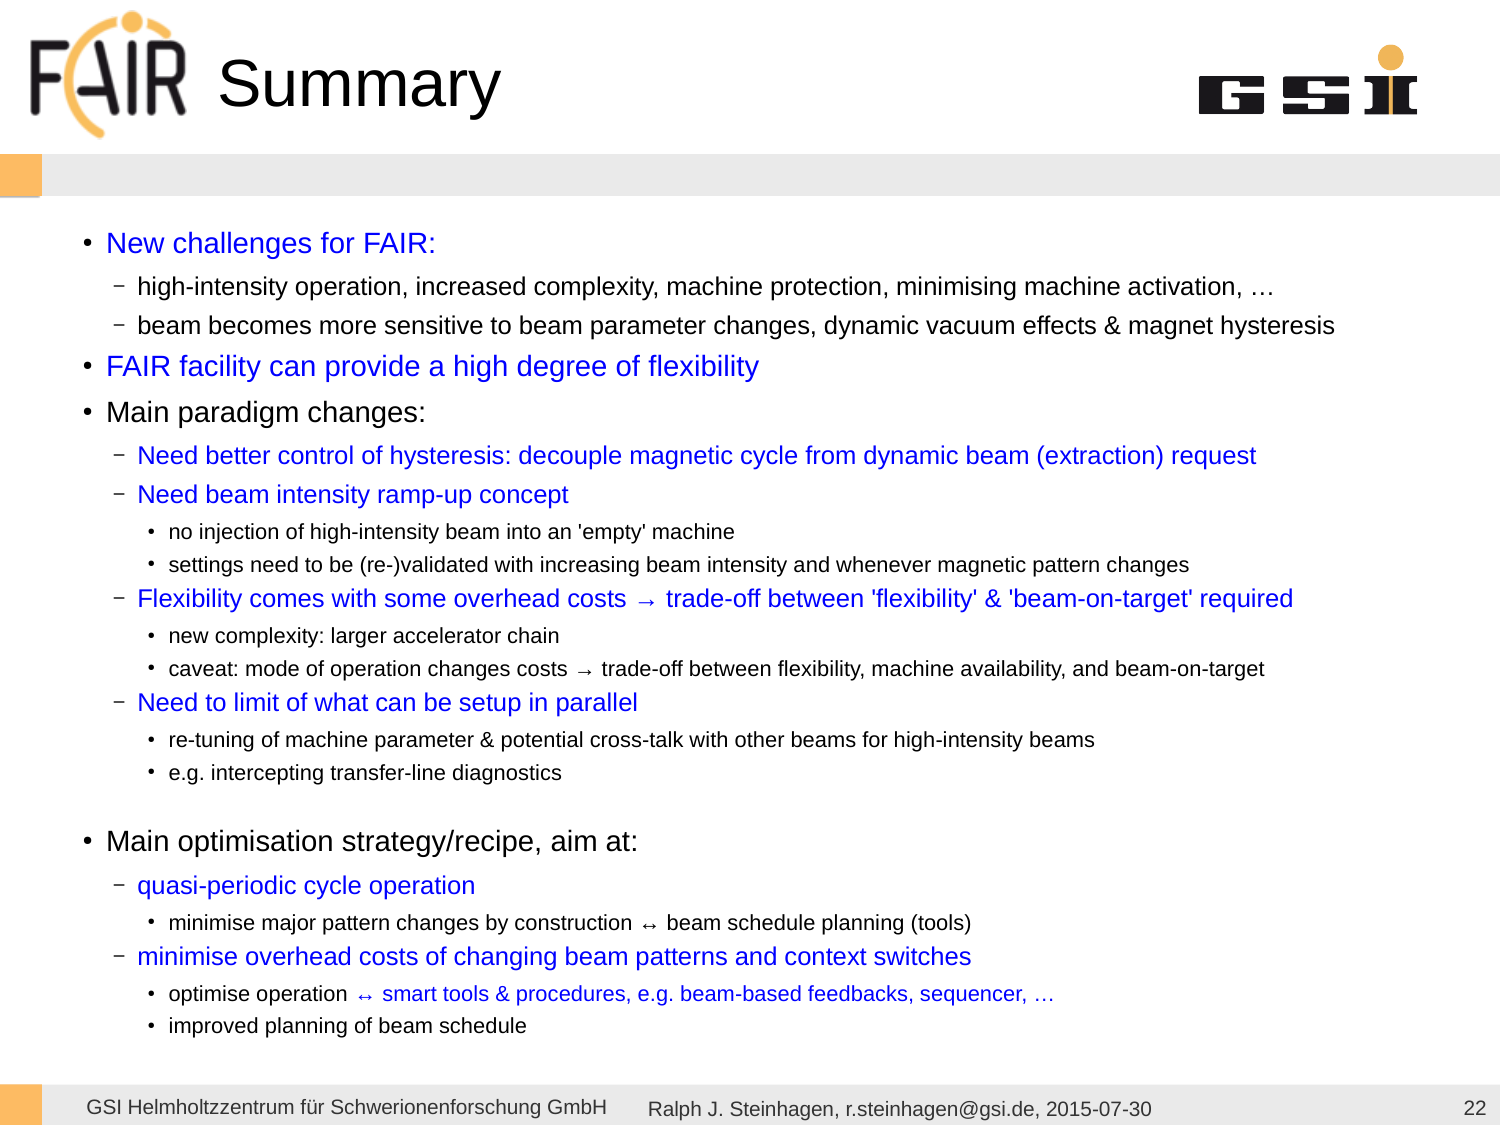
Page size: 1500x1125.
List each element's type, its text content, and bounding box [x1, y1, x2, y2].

picture [30, 9, 187, 141]
picture [1197, 42, 1419, 117]
title Summary [217, 20, 1109, 147]
list New challenges for FAIR: high-intensity operation, increased complexity, machine protection, minimising machine activation, … beam becomes more sensitive to beam parameter changes, dynamic vacuum effects & magnet hysteresis FAIR facility can provide a high degree of flexibility Main paradigm changes: Need better control of hysteresis: decouple magnetic cycle from dynamic beam (extraction) request Need beam intensity ramp-up concept no injection of high-intensity beam into an 'empty' machine settings need to be (re-)validated with increasing beam intensity and whenever magnetic pattern changes Flexibility comes with some overhead costs → trade-off between 'flexibility' & 'beam-on-target' required new complexity: larger accelerator chain caveat: mode of operation changes costs → trade-off between flexibility, machine availability, and beam-on-target Need to limit of what can be setup in parallel re-tuning of machine parameter & potential cross-talk with other beams for high-intensity beams e.g. intercepting transfer-line diagnostics Main optimisation strategy/recipe, aim at: quasi-periodic cycle operation minimise major pattern changes by construction ↔ beam schedule planning (tools) minimise overhead costs of changing beam patterns and context switches optimise operation ↔ smart tools & procedures, e.g. beam-based feedbacks, sequencer, … improved planning of beam schedule [75, 226, 1425, 1050]
